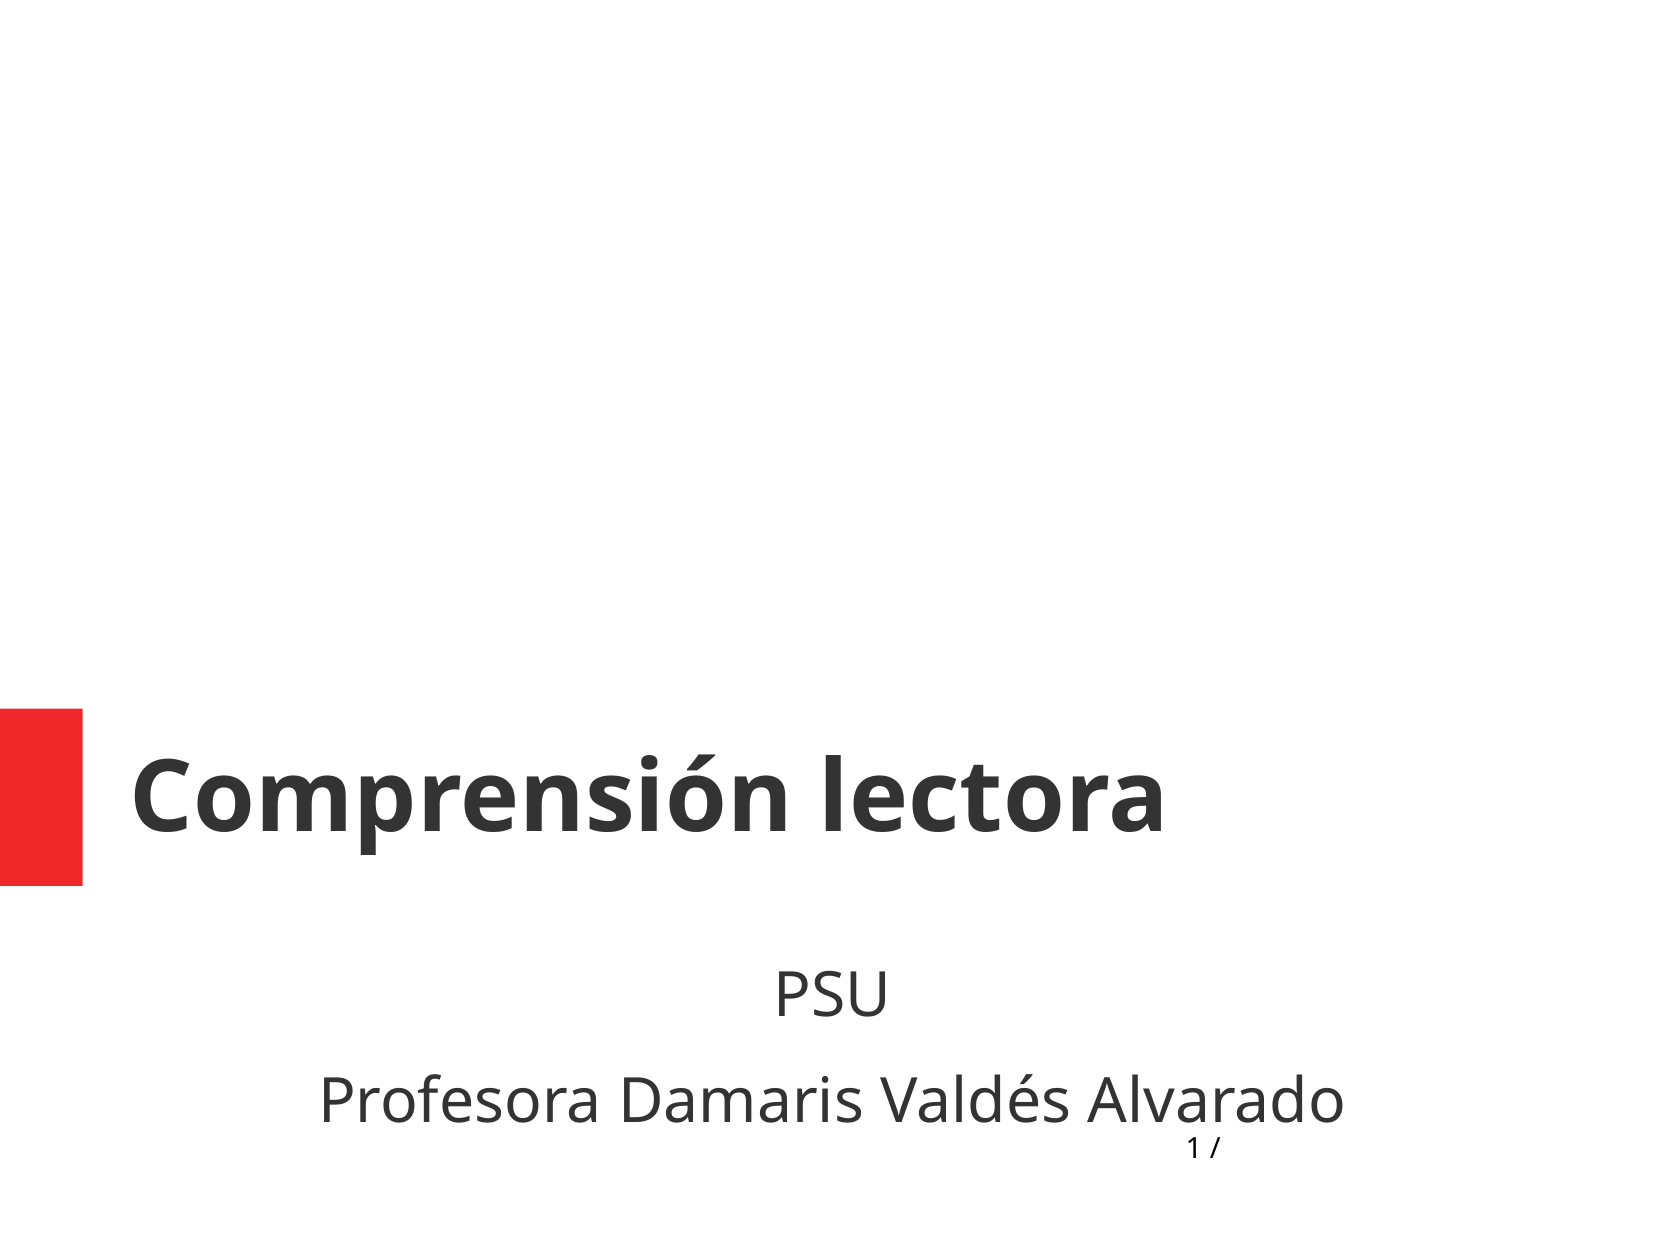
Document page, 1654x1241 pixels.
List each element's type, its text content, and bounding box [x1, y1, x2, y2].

text_box / [1185, 1129, 1571, 1216]
title Comprensión lectora [129, 655, 1536, 928]
subtitle PSU Profesora Damaris Valdés Alvarado [129, 958, 1536, 1140]
